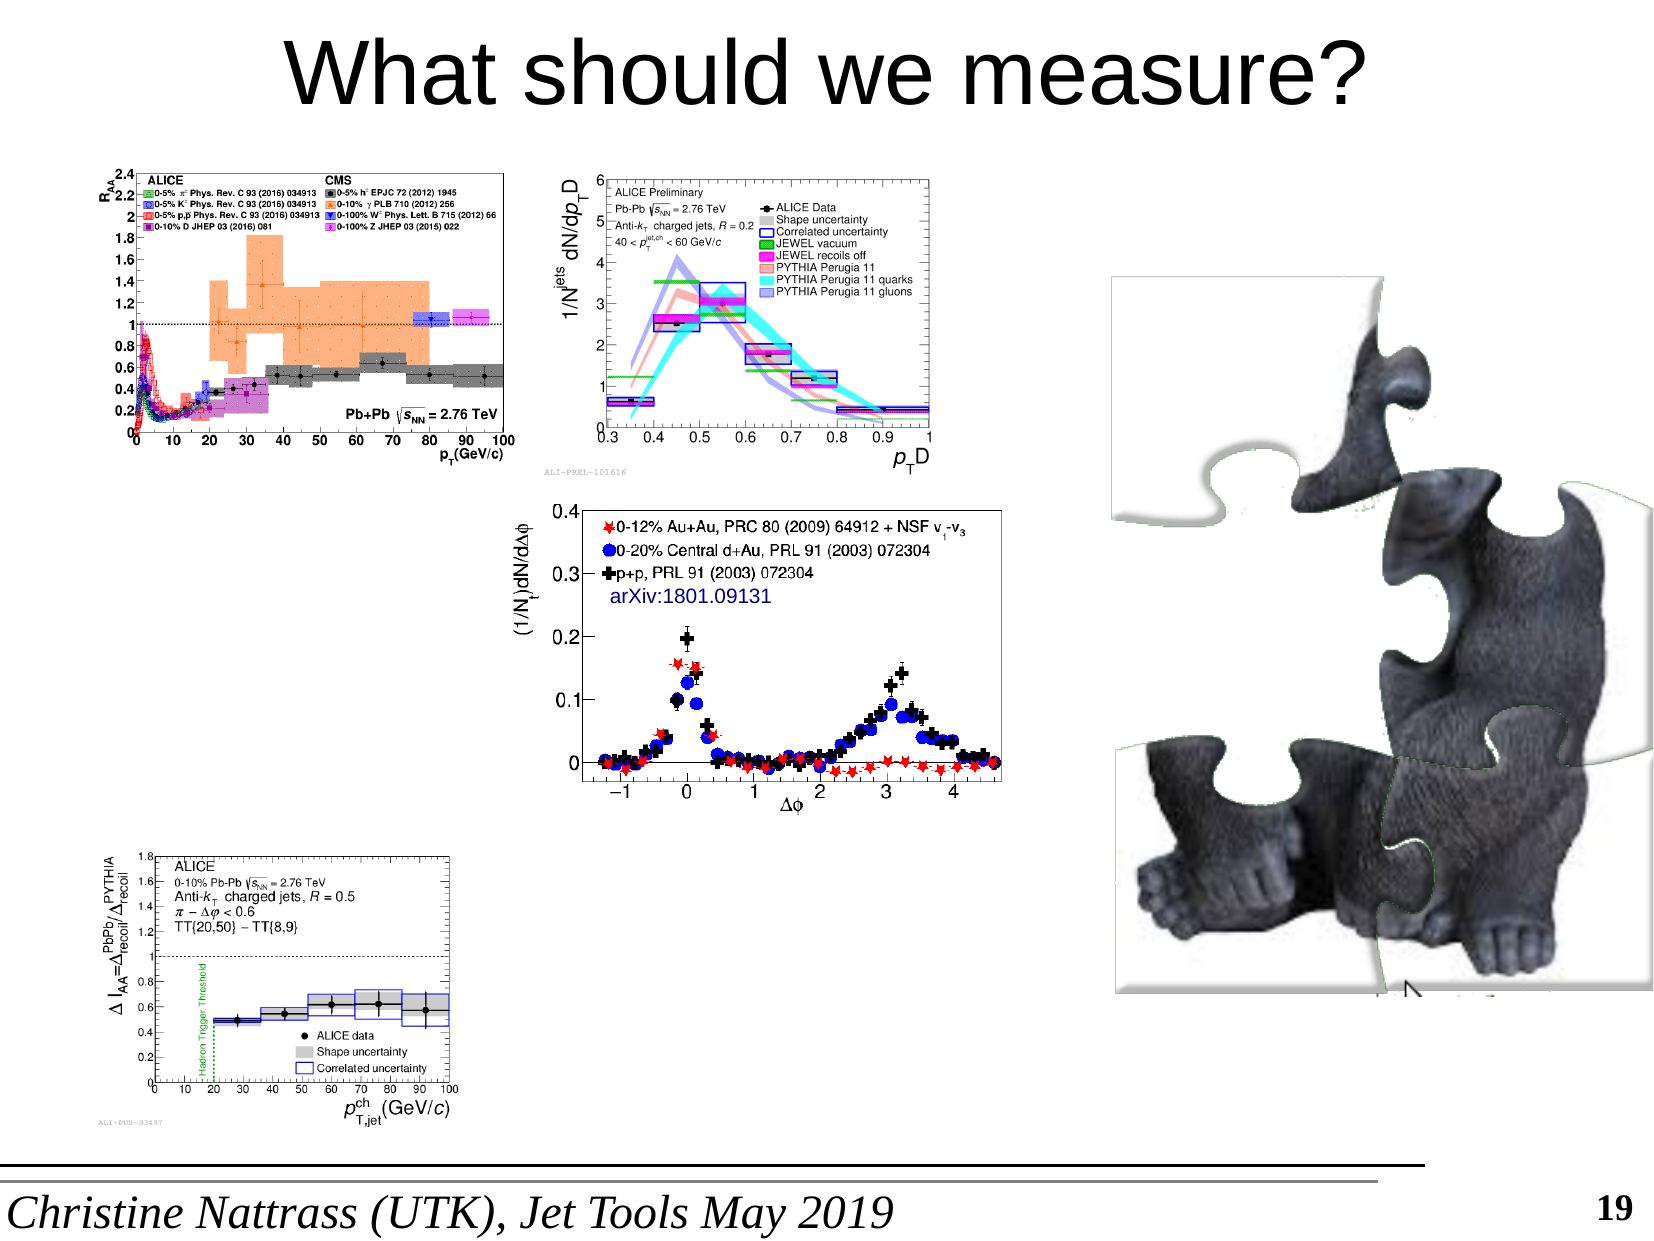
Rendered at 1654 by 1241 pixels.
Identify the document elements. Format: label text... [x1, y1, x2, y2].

picture [544, 174, 931, 476]
picture [96, 826, 488, 1127]
picture [99, 167, 515, 468]
picture [507, 504, 1007, 818]
text_box arXiv:1801.09131 [594, 529, 787, 664]
title What should we measure? [82, 13, 1571, 132]
picture [1110, 274, 1654, 997]
